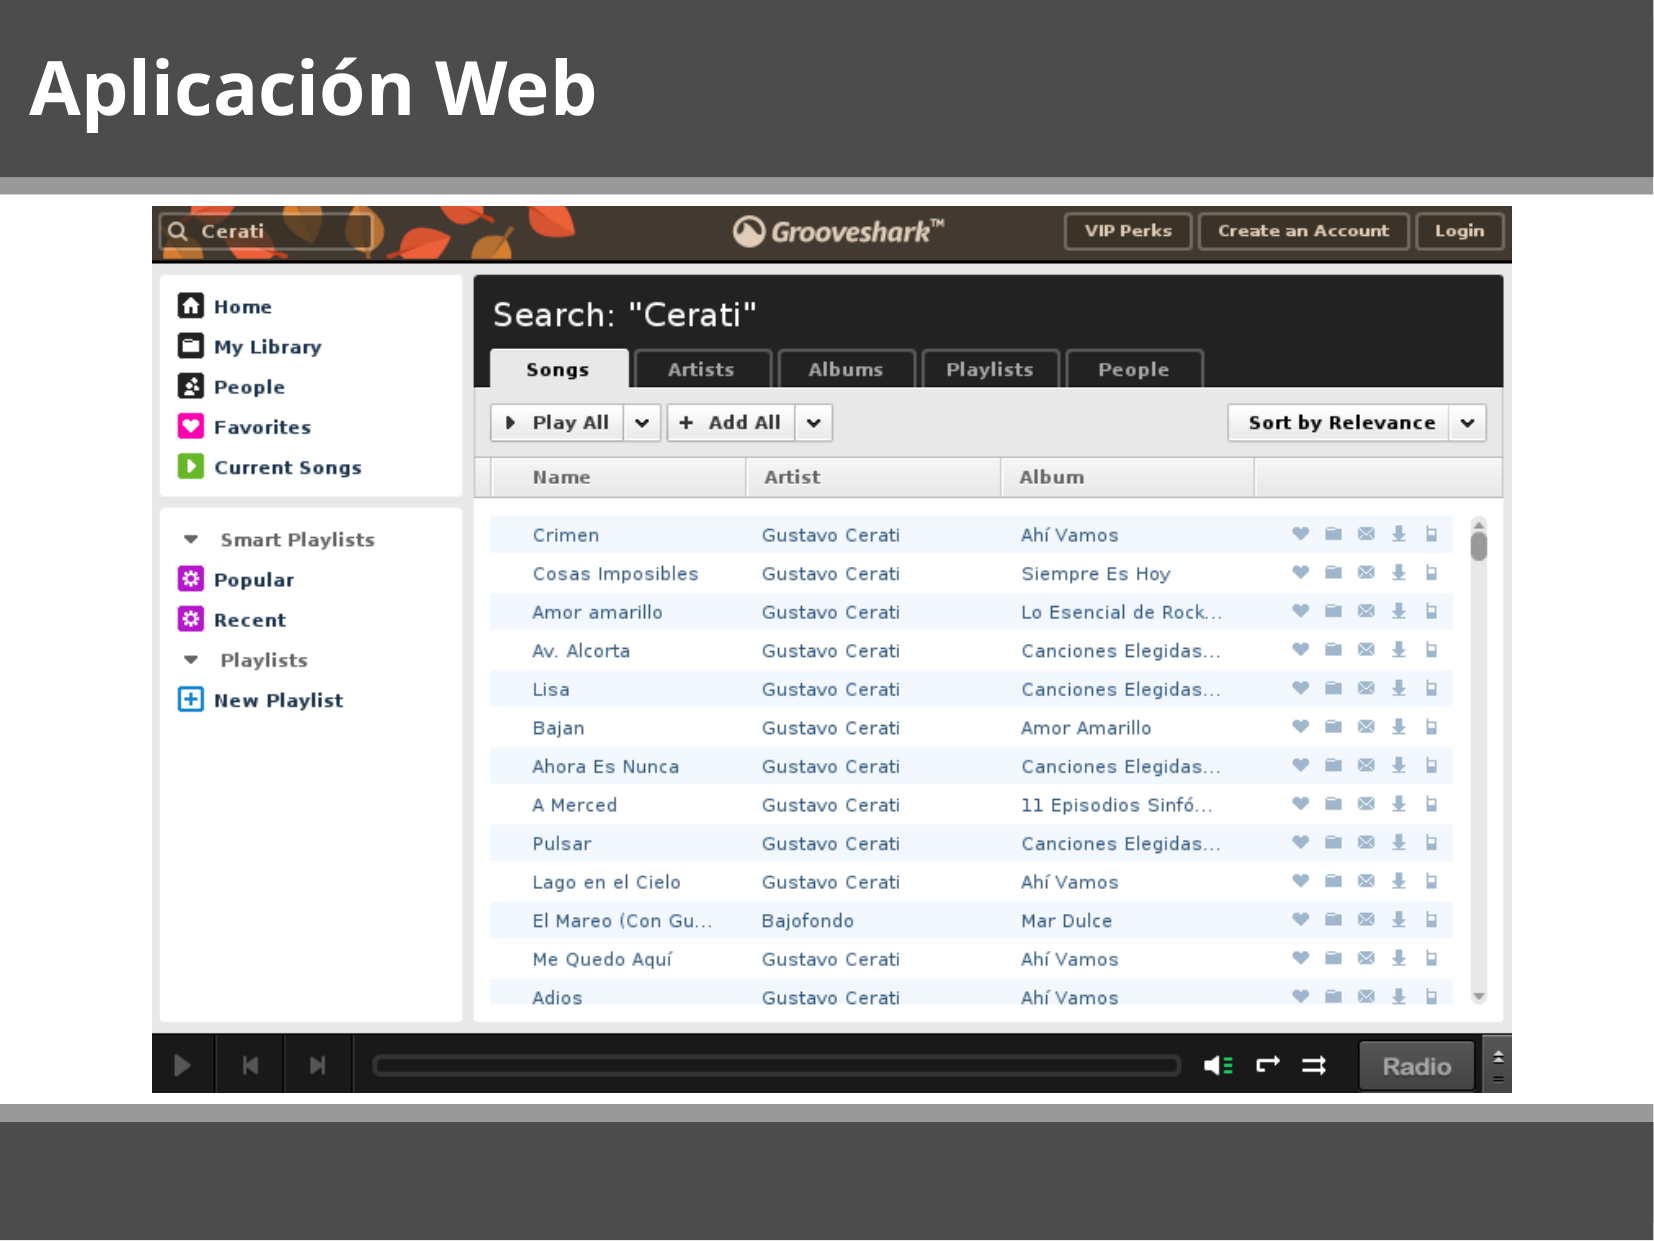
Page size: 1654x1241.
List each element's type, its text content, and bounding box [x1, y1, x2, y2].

title Aplicación Web [29, 15, 1654, 158]
picture [152, 206, 1512, 1093]
